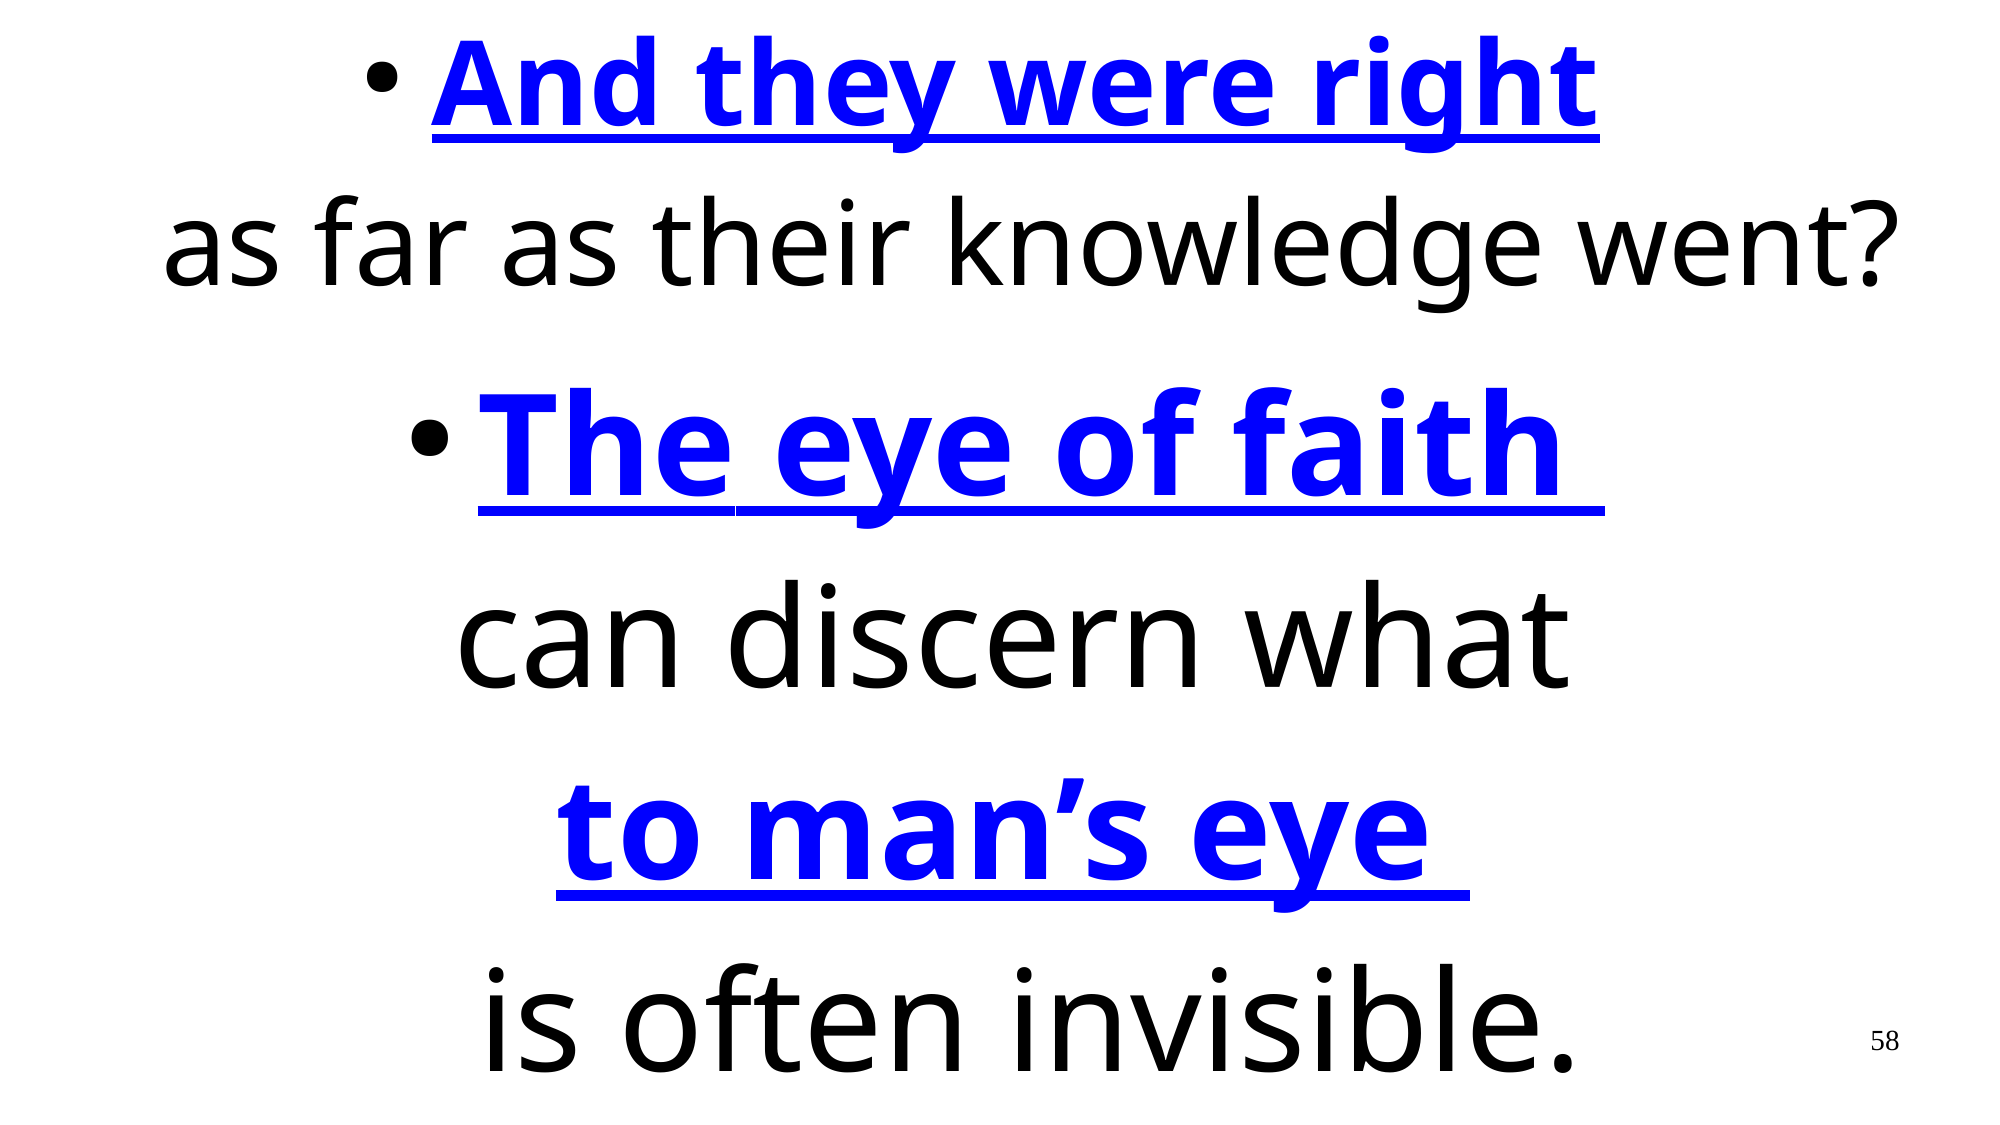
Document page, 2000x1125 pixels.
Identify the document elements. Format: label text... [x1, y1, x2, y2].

list And they were right as far as their knowledge went? The eye of faith can discern what to man’s eye is often invisible. [0, 0, 1996, 1123]
